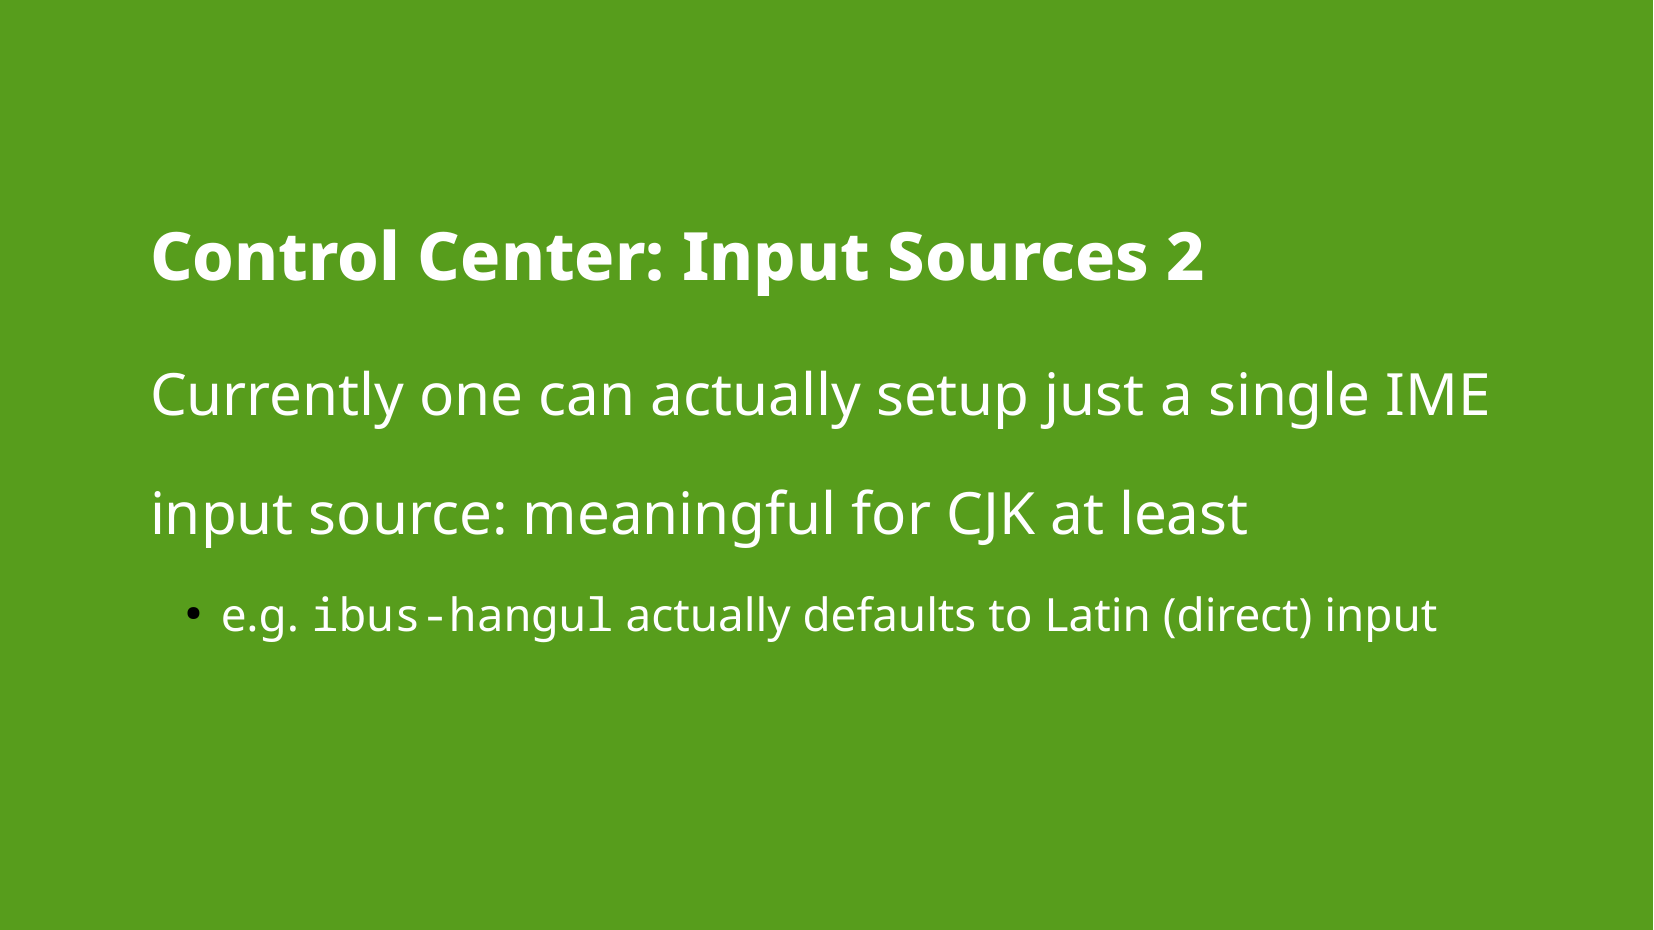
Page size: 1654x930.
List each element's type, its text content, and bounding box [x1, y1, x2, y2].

text_box Currently one can actually setup just a single IME input source: meaningful for CJK at least e.g. ibus-hangul actually defaults to Latin (direct) input [150, 313, 1501, 912]
title Control Center: Input Sources 2 [150, 144, 1501, 301]
